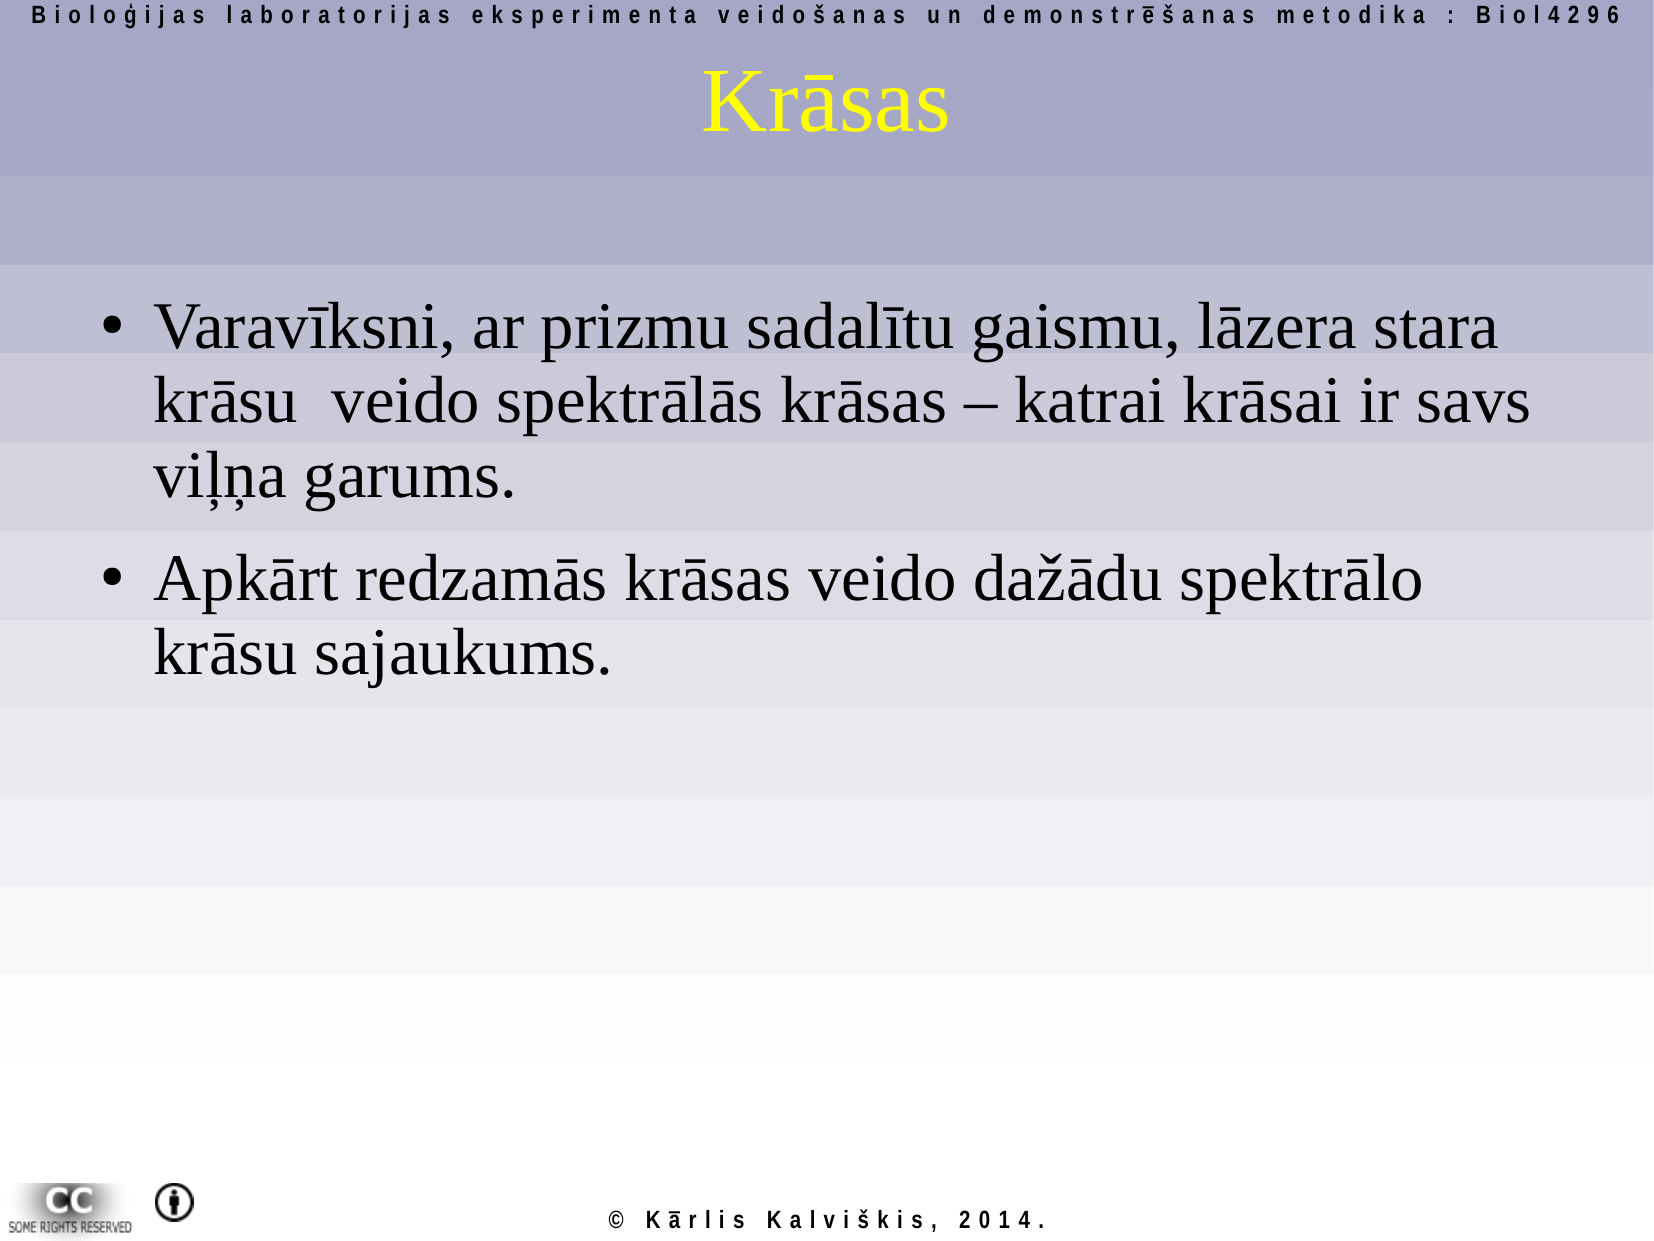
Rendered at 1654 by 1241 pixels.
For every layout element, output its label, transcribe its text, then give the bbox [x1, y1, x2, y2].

title Krāsas [29, 49, 1625, 296]
list Varavīksni, ar prizmu sadalītu gaismu, lāzera stara krāsu veido spektrālās krāsas – katrai krāsai ir savs viļņa garums. Apkārt redzamās krāsas veido dažādu spektrālo krāsu sajaukums. [82, 289, 1571, 1113]
picture [0, 0, 1654, 1241]
